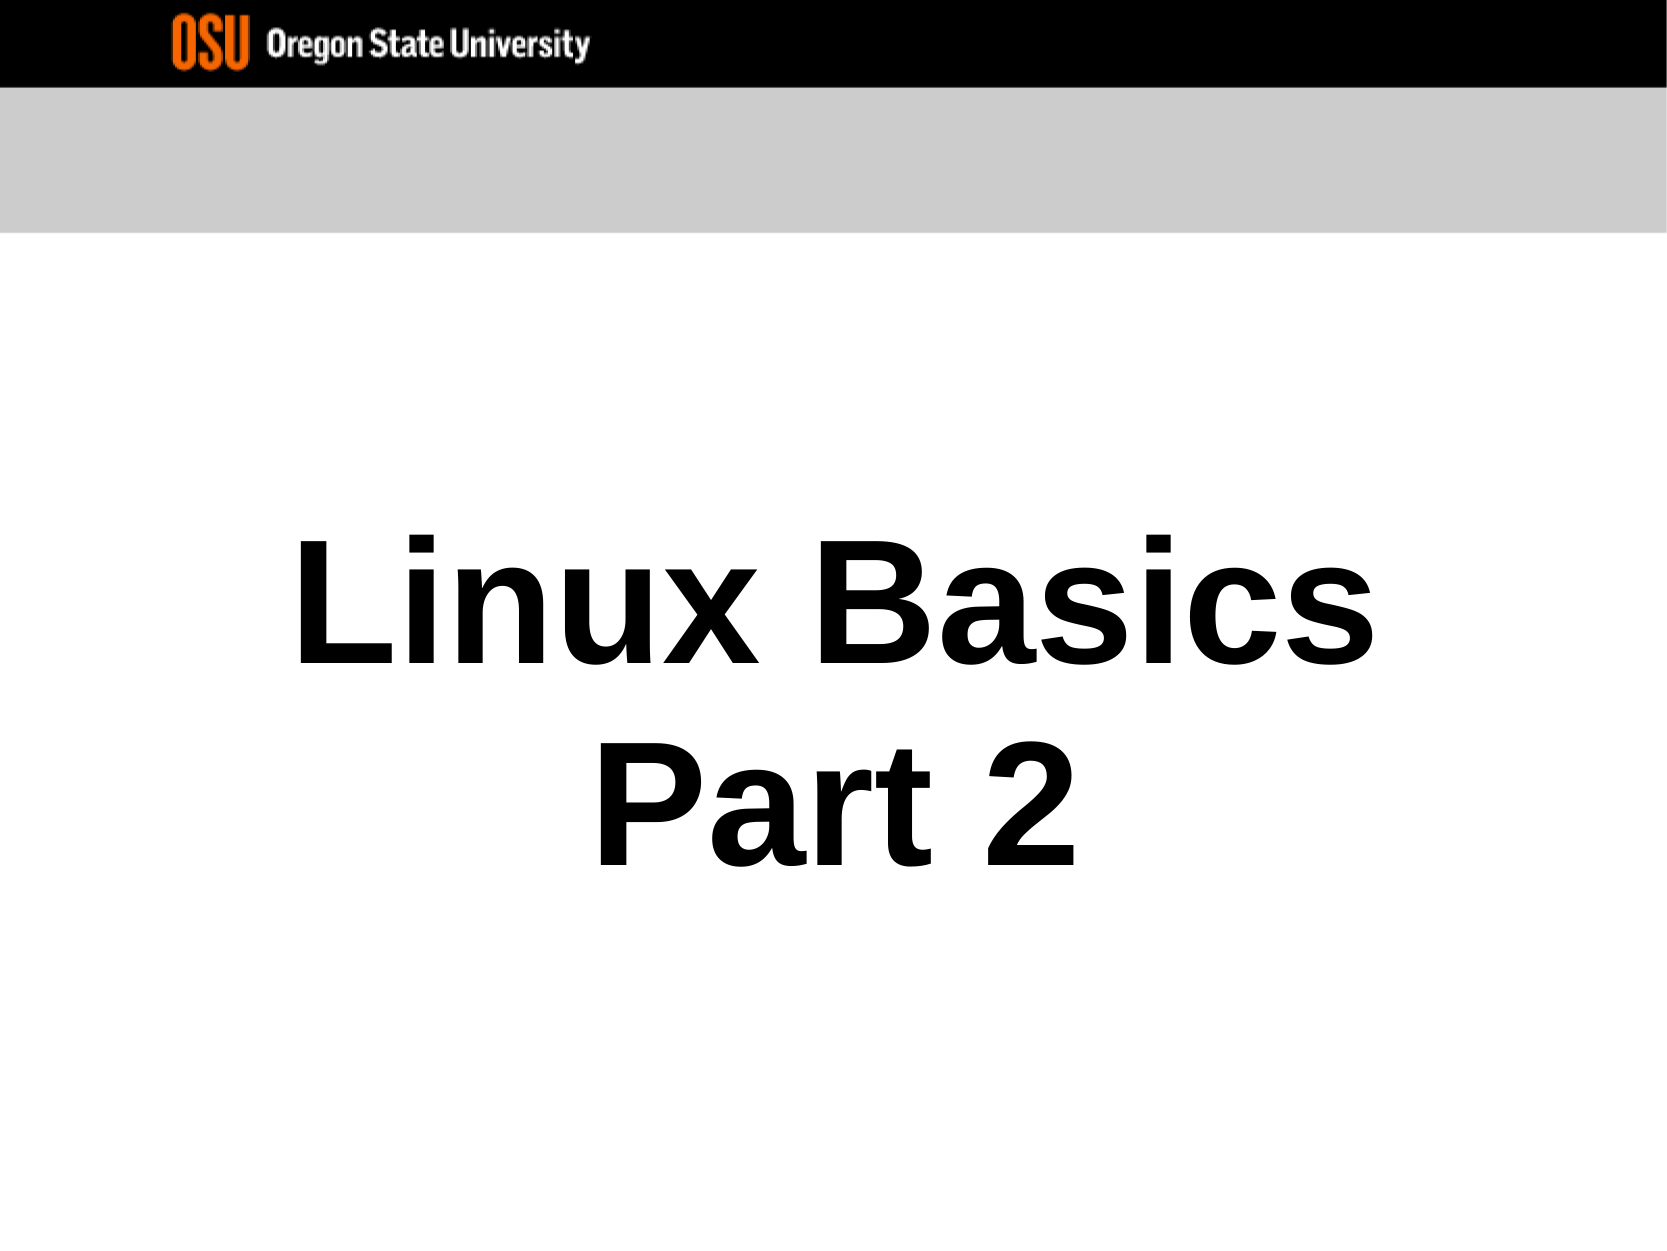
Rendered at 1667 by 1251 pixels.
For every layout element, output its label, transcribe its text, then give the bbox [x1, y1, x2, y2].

picture [0, 0, 1667, 1251]
title Linux Basics Part 2 [141, 502, 1530, 964]
